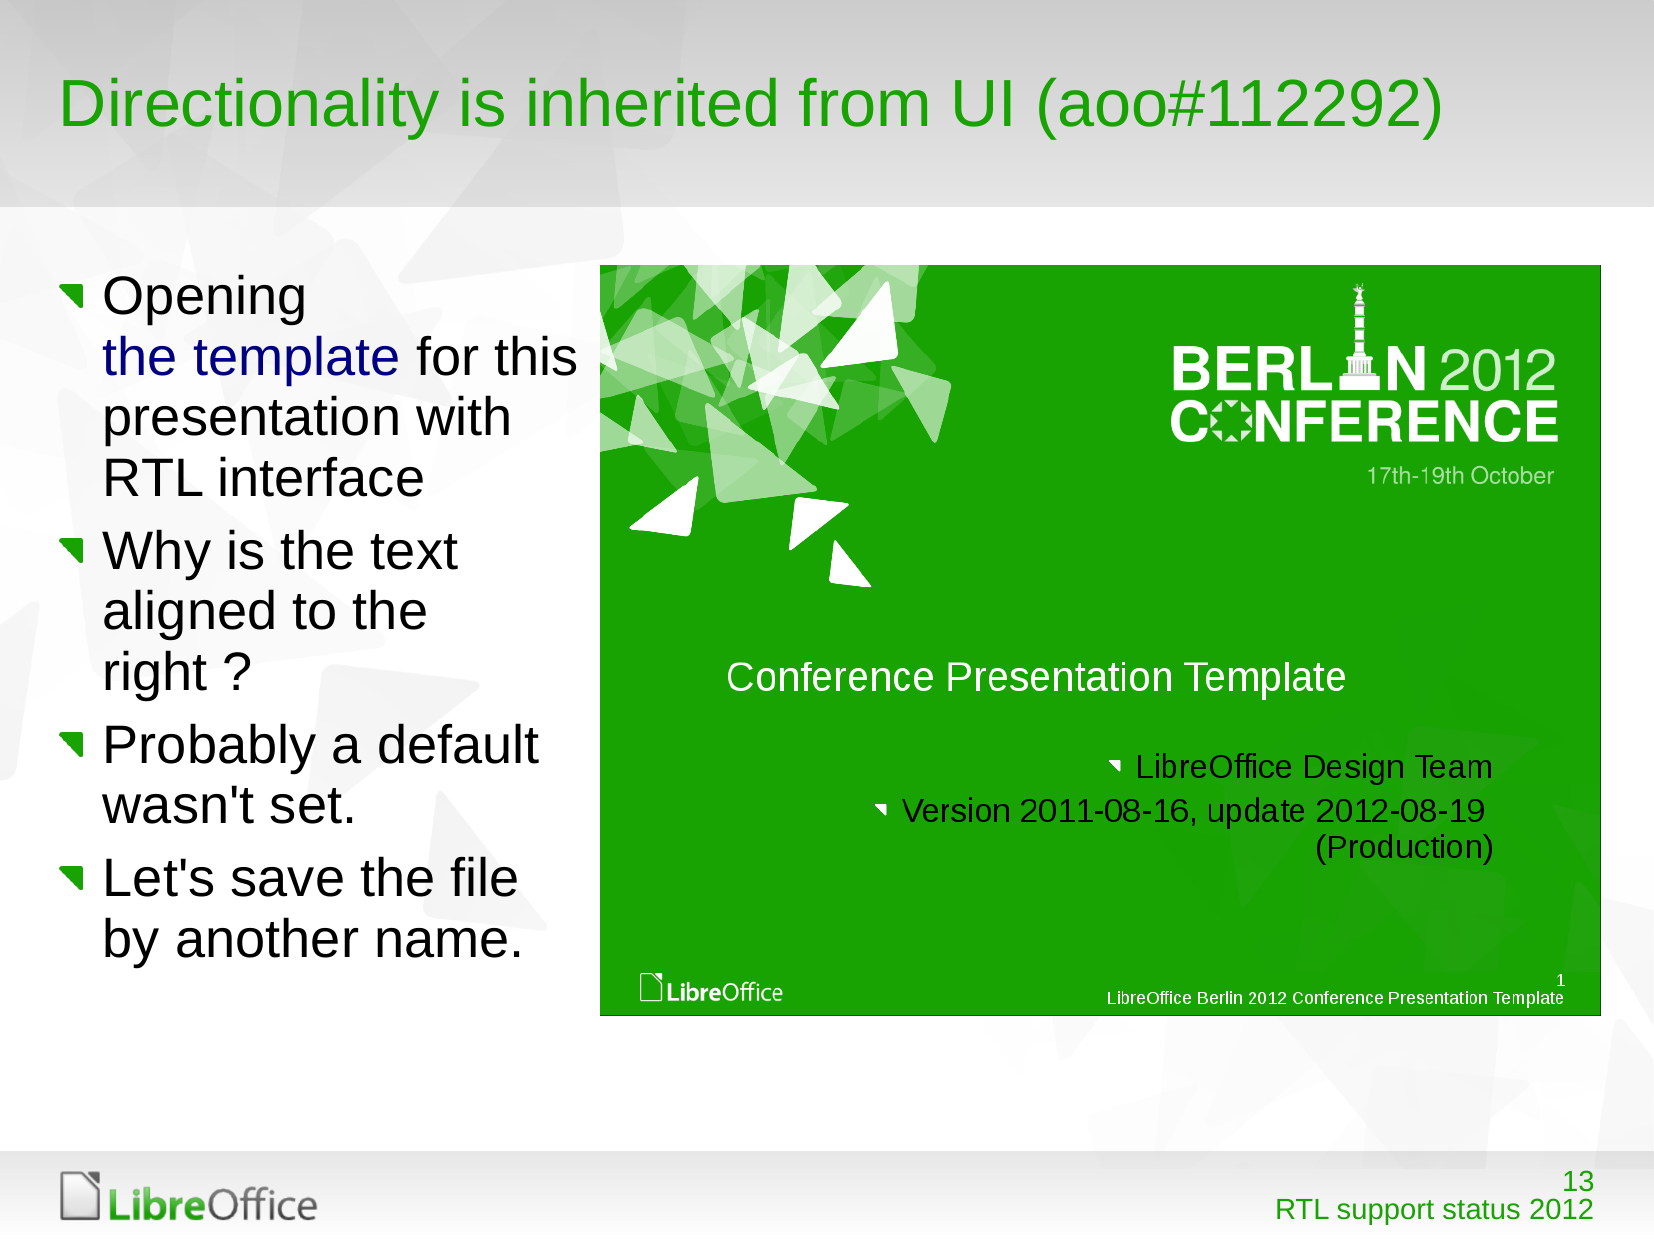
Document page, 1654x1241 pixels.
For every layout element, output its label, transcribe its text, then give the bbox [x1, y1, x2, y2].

title Directionality is inherited from UI (aoo#112292) [59, 29, 1595, 178]
picture [0, 0, 1654, 1169]
picture [41, 1152, 337, 1240]
list Opening the template for this presentation with RTL interface Why is the text aligned to the right ? Probably a default wasn't set. Let's save the file by another name. [59, 265, 591, 986]
